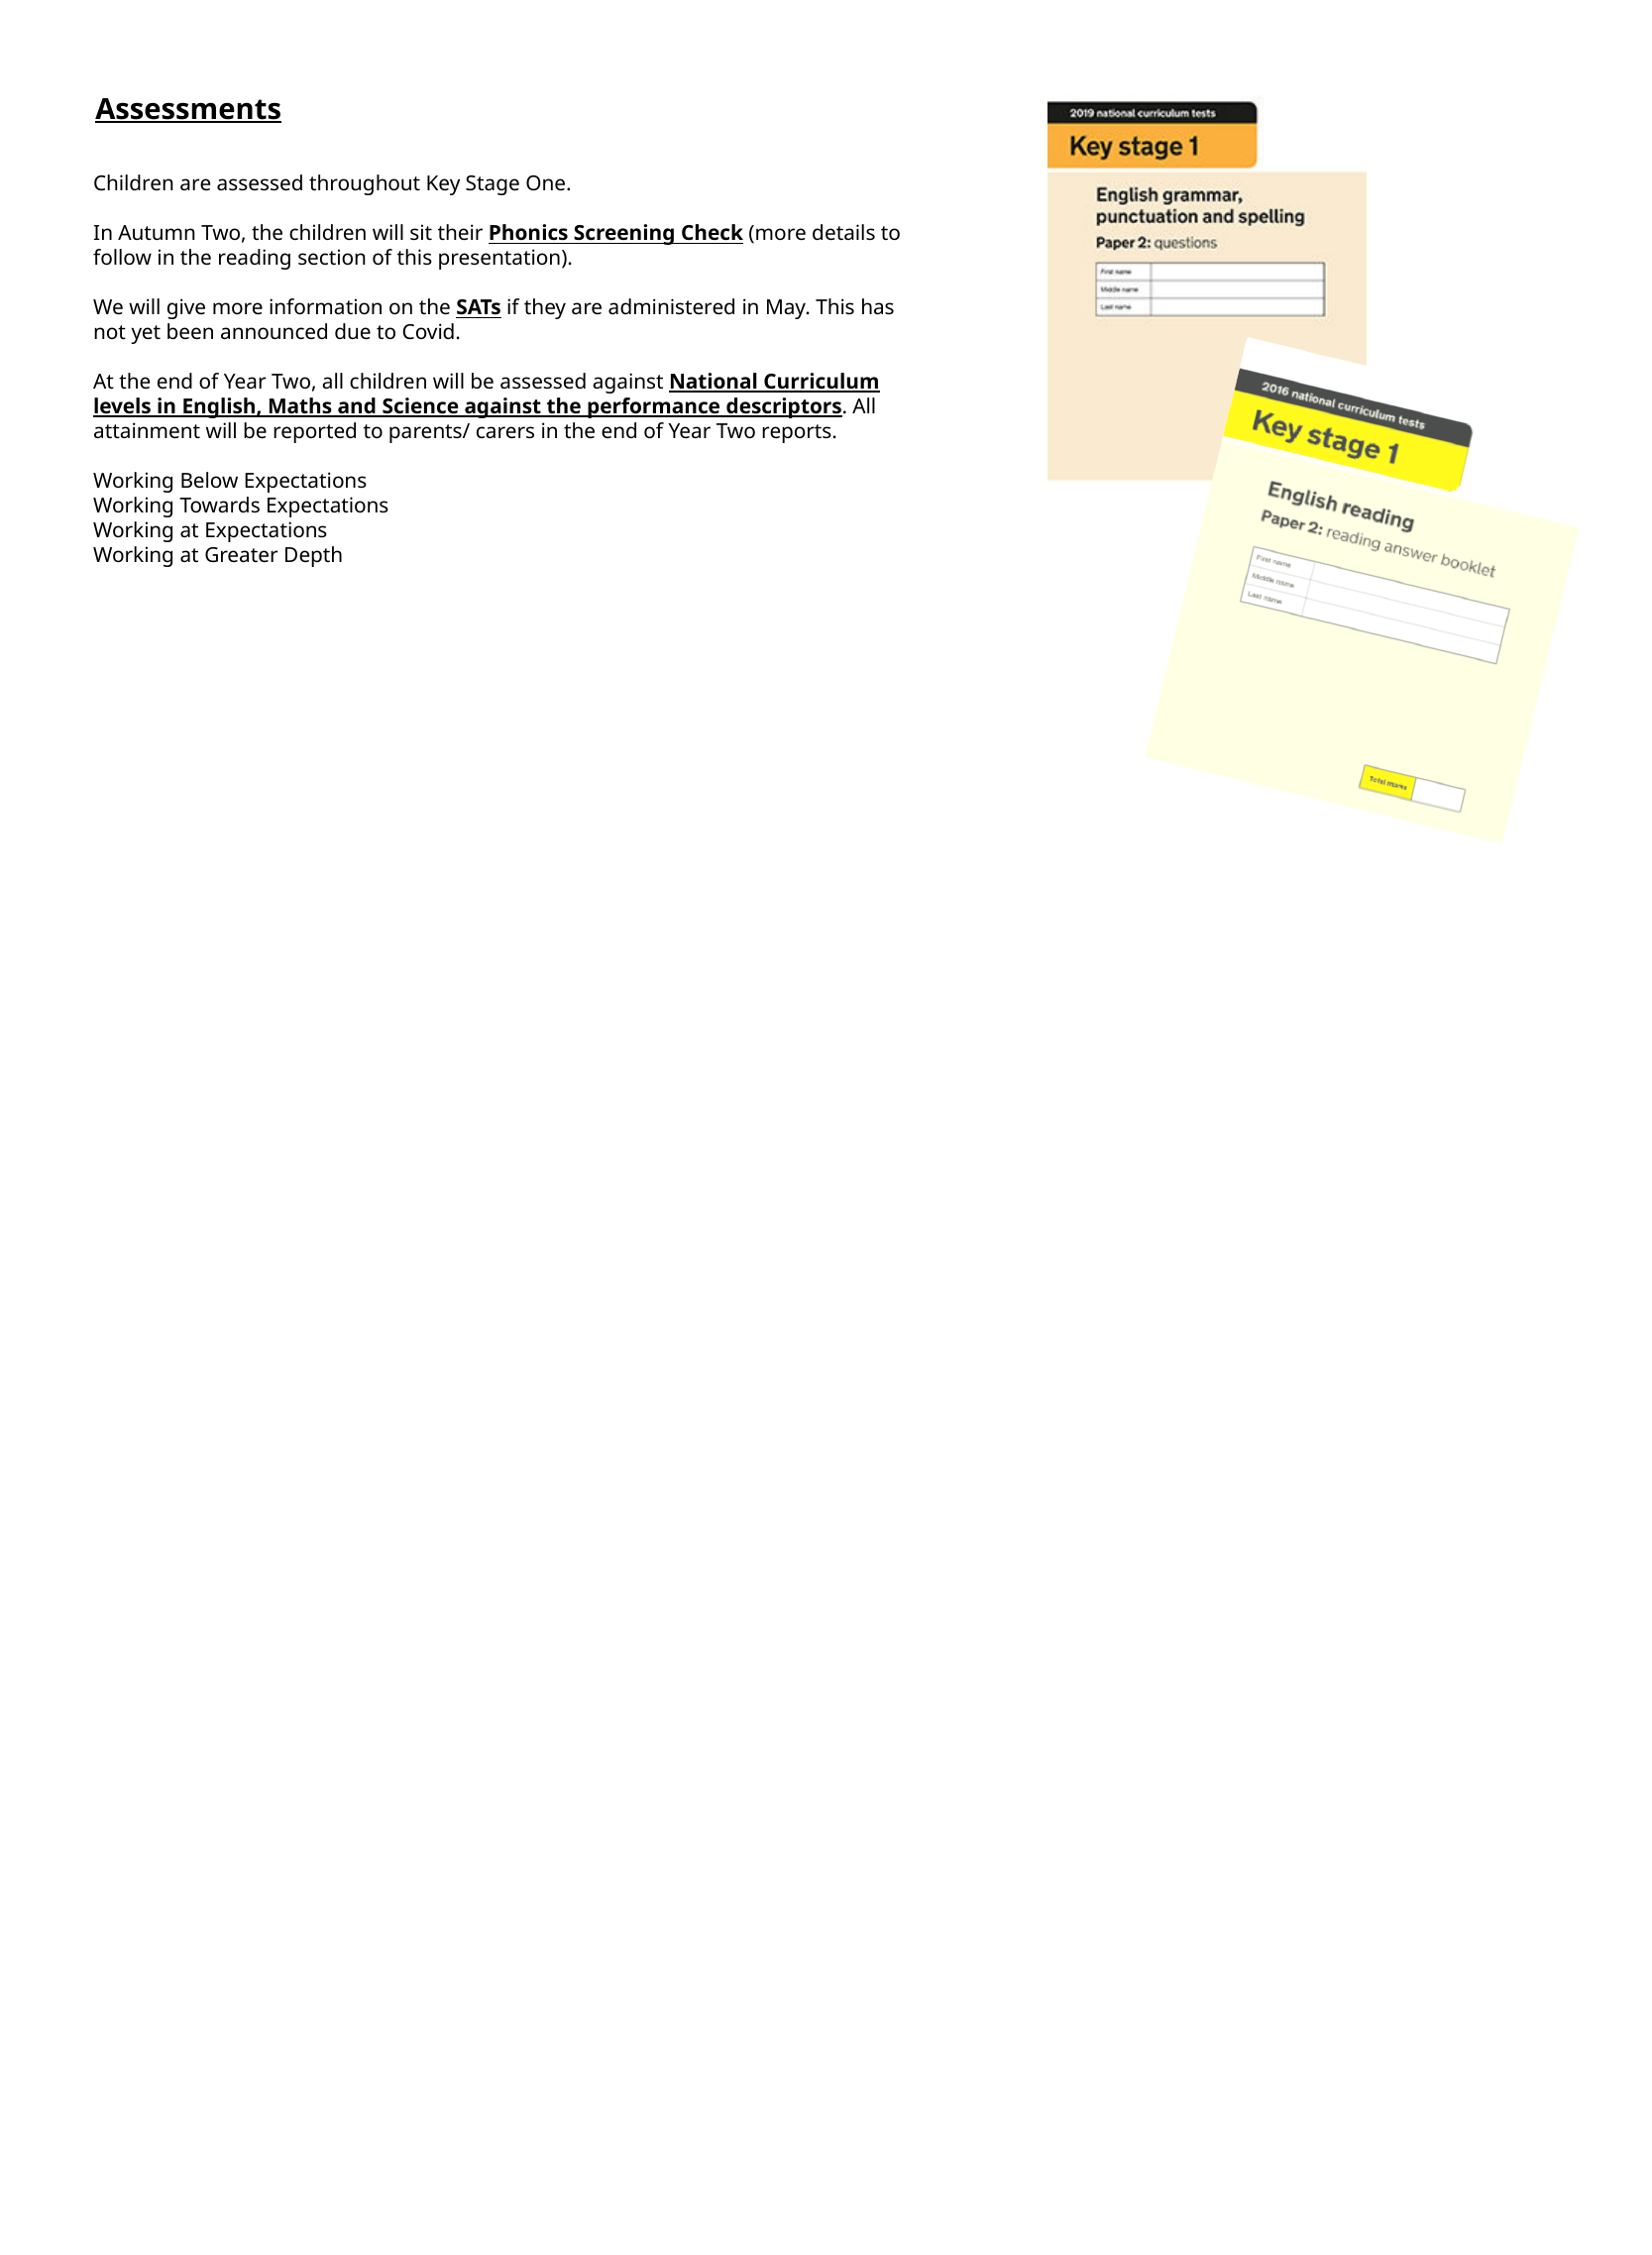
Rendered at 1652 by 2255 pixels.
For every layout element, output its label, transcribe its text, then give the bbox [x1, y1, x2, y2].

text_box Children are assessed throughout Key Stage One. In Autumn Two, the children will sit their Phonics Screening Check (more details to follow in the reading section of this presentation). We will give more information on the SATs if they are administered in May. This has not yet been announced due to Covid. At the end of Year Two, all children will be assessed against National Curriculum levels in English, Maths and Science against the performance descriptors. All attainment will be reported to parents/ carers in the end of Year Two reports. Working Below Expectations Working Towards Expectations Working at Expectations Working at Greater Depth [78, 163, 926, 594]
text_box Assessments [80, 82, 440, 133]
picture [1047, 71, 1604, 891]
